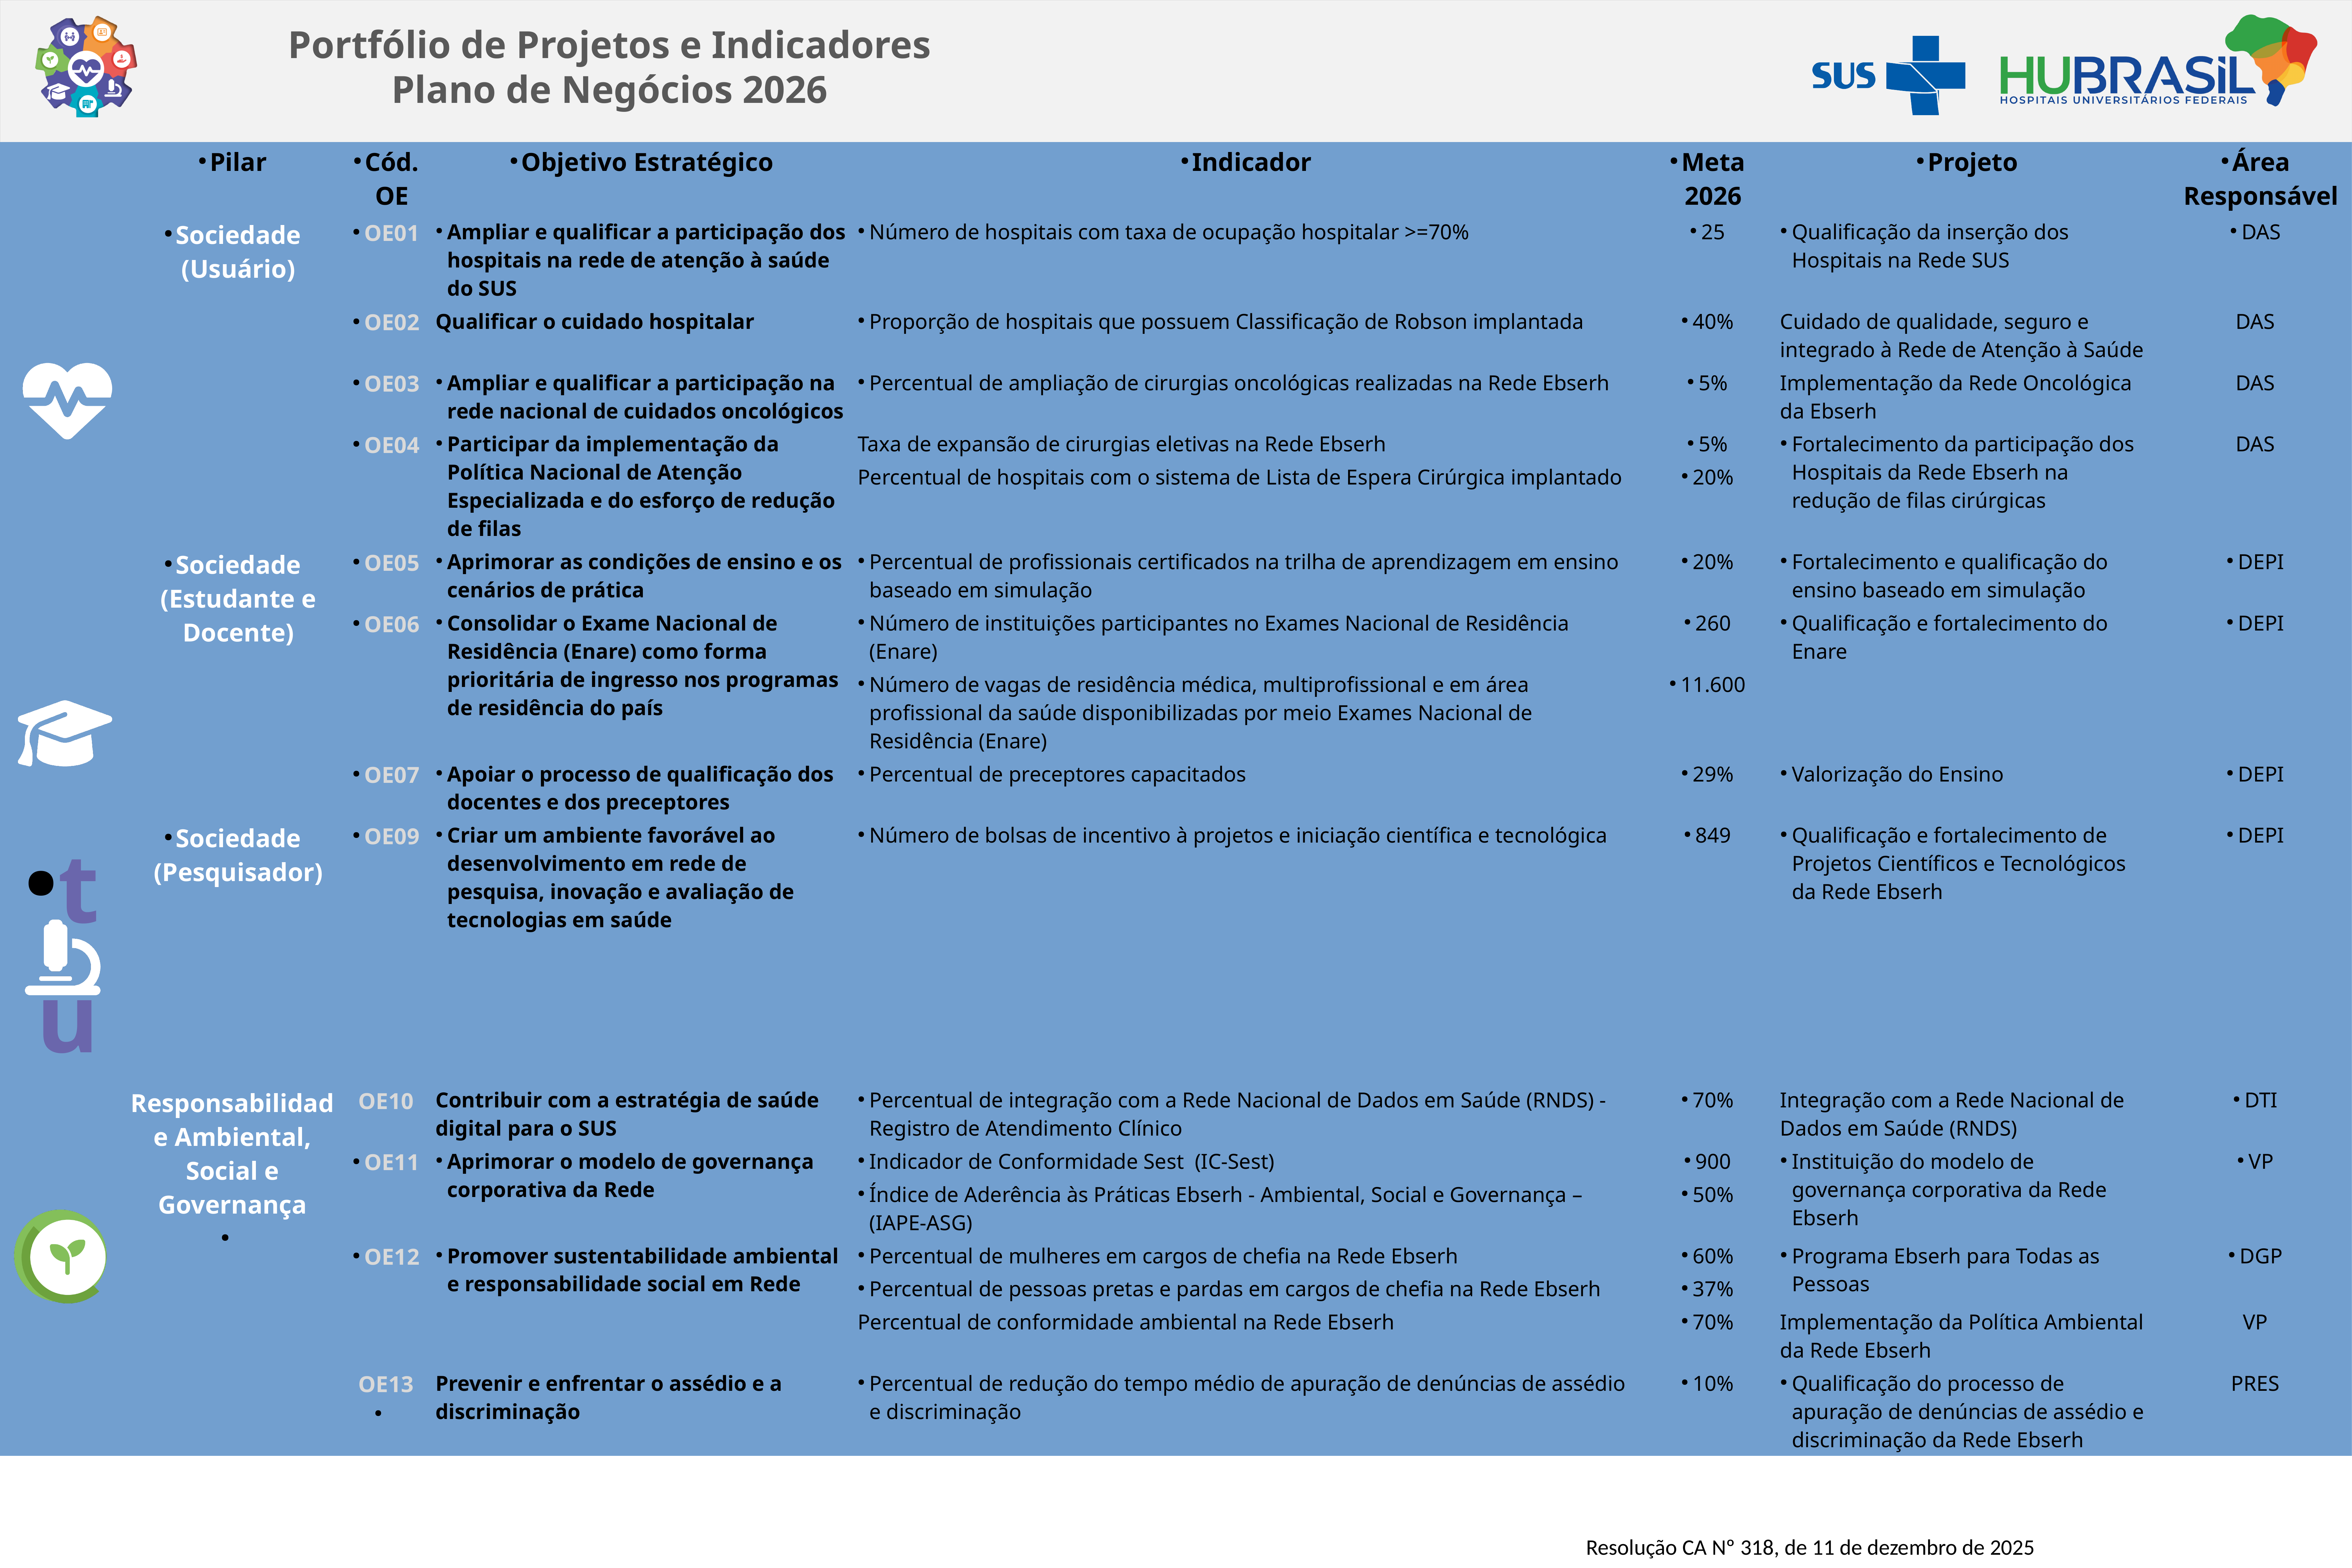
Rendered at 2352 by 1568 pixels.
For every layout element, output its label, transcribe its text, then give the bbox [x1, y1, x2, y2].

table_cell DTI [2159, 1083, 2352, 1144]
table_cell DAS [2159, 304, 2352, 366]
table_header Objetivo Estratégico [430, 142, 853, 215]
table_cell Aprimorar as condições de ensino e os cenários de prática [430, 545, 853, 606]
table_cell DEPI [2159, 606, 2352, 757]
table_cell Participar da implementação da Política Nacional de Atenção Especializada e do esforço de redução de filas [430, 427, 853, 545]
table_cell Qualificação e fortalecimento de Projetos Científicos e Tecnológicos da Rede Ebserh [1775, 818, 2159, 1083]
table_cell Contribuir com a estratégia de saúde digital para o SUS [430, 1083, 853, 1144]
table_cell 20% [1640, 545, 1775, 606]
table_cell OE04 [341, 427, 430, 545]
table_cell 849 [1640, 818, 1775, 1083]
table_header Meta 2026 [1640, 142, 1775, 215]
table_cell Cuidado de qualidade, seguro e integrado à Rede de Atenção à Saúde [1775, 304, 2159, 366]
table_cell 260 [1640, 606, 1775, 667]
table_cell [0, 545, 123, 818]
table_cell OE12 [341, 1239, 430, 1366]
table_cell tu [0, 818, 123, 1083]
table_cell Percentual de hospitais com o sistema de Lista de Espera Cirúrgica implantado [853, 460, 1640, 545]
table_cell Qualificação da inserção dos Hospitais na Rede SUS [1775, 215, 2159, 304]
table_cell Apoiar o processo de qualificação dos docentes e dos preceptores [430, 757, 853, 818]
table_cell Indicador de Conformidade Sest (IC-Sest) [853, 1144, 1640, 1177]
table_cell Percentual de pessoas pretas e pardas em cargos de chefia na Rede Ebserh [853, 1272, 1640, 1305]
table_cell Número de hospitais com taxa de ocupação hospitalar >=70% [853, 215, 1640, 304]
table_cell Integração com a Rede Nacional de Dados em Saúde (RNDS) [1775, 1083, 2159, 1144]
table_cell Implementação da Rede Oncológica da Ebserh [1775, 366, 2159, 427]
table_cell VP [2159, 1305, 2352, 1366]
picture [5, 338, 129, 463]
table_cell 70% [1640, 1305, 1775, 1366]
text_box Portfólio de Projetos e Indicadores Plano de Negócios 2026 [138, 9, 1176, 74]
table_cell 60% [1640, 1239, 1775, 1272]
table_cell 5% [1640, 366, 1775, 427]
table_cell 29% [1640, 757, 1775, 818]
table_header [0, 142, 123, 215]
table_cell 37% [1640, 1272, 1775, 1305]
table_header Projeto [1775, 142, 2159, 215]
table_cell Índice de Aderência às Práticas Ebserh - Ambiental, Social e Governança – (IAPE-ASG) [853, 1177, 1640, 1239]
table_cell DGP [2159, 1239, 2352, 1305]
table_cell Número de instituições participantes no Exames Nacional de Residência (Enare) [853, 606, 1640, 667]
table_cell 10% [1640, 1366, 1775, 1456]
table_cell 70% [1640, 1083, 1775, 1144]
table_cell DAS [2159, 215, 2352, 304]
table_header Área Responsável [2159, 142, 2352, 215]
table_cell Fortalecimento da participação dos Hospitais da Rede Ebserh na redução de filas cirúrgicas [1775, 427, 2159, 545]
table_cell Percentual de conformidade ambiental na Rede Ebserh [853, 1305, 1640, 1366]
table_cell Qualificação e fortalecimento do Enare [1775, 606, 2159, 757]
table_cell Ampliar e qualificar a participação na rede nacional de cuidados oncológicos [430, 366, 853, 427]
table_cell 50% [1640, 1177, 1775, 1239]
table_cell 5% [1640, 427, 1775, 460]
table_cell Proporção de hospitais que possuem Classificação de Robson implantada [853, 304, 1640, 366]
table_cell Instituição do modelo de governança corporativa da Rede Ebserh [1775, 1144, 2159, 1239]
table_cell DAS [2159, 366, 2352, 427]
table_cell OE13 [341, 1366, 430, 1456]
text_box Resolução CA Nº 318, de 11 de dezembro de 2025 [1581, 1530, 2349, 1562]
table_cell 900 [1640, 1144, 1775, 1177]
table_cell Prevenir e enfrentar o assédio e a discriminação [430, 1366, 853, 1456]
table_cell DEPI [2159, 818, 2352, 1083]
table_cell Consolidar o Exame Nacional de Residência (Enare) como forma prioritária de ingresso nos programas de residência do país [430, 606, 853, 757]
table_cell [0, 215, 123, 545]
table_cell Percentual de mulheres em cargos de chefia na Rede Ebserh [853, 1239, 1640, 1272]
table_cell Sociedade (Estudante e Docente) [123, 545, 341, 818]
table_cell Qualificar o cuidado hospitalar [430, 304, 853, 366]
picture [10, 904, 115, 1010]
table_cell 20% [1640, 460, 1775, 545]
table_cell Responsabilidade Ambiental, Social e Governança [123, 1083, 341, 1456]
text_box [0, 0, 2352, 142]
table_cell OE05 [341, 545, 430, 606]
table_cell DEPI [2159, 757, 2352, 818]
table_cell VP [2159, 1144, 2352, 1239]
table_cell OE03 [341, 366, 430, 427]
table_cell Programa Ebserh para Todas as Pessoas [1775, 1239, 2159, 1305]
table_cell 40% [1640, 304, 1775, 366]
table_cell [0, 1083, 123, 1456]
picture [1999, 14, 2319, 107]
table_cell Percentual de preceptores capacitados [853, 757, 1640, 818]
table_cell OE09 [341, 818, 430, 1083]
table_cell Promover sustentabilidade ambiental e responsabilidade social em Rede [430, 1239, 853, 1366]
table_cell Taxa de expansão de cirurgias eletivas na Rede Ebserh [853, 427, 1640, 460]
table_cell OE01 [341, 215, 430, 304]
picture [33, 9, 138, 121]
table_cell Fortalecimento e qualificação do ensino baseado em simulação [1775, 545, 2159, 606]
table_header Pilar [123, 142, 341, 215]
table_header Indicador [853, 142, 1640, 215]
table_cell Sociedade (Usuário) [123, 215, 341, 545]
table_cell DEPI [2159, 545, 2352, 606]
table_cell 11.600 [1640, 667, 1775, 757]
table_cell Sociedade (Pesquisador) [123, 818, 341, 1083]
table_cell Qualificação do processo de apuração de denúncias de assédio e discriminação da Rede Ebserh ​ [1775, 1366, 2159, 1456]
table_cell Criar um ambiente favorável ao desenvolvimento em rede de pesquisa, inovação e avaliação de tecnologias em saúde [430, 818, 853, 1083]
table_cell Número de vagas de residência médica, multiprofissional e em área profissional da saúde disponibilizadas por meio Exames Nacional de Residência (Enare) [853, 667, 1640, 757]
table_cell Percentual de profissionais certificados na trilha de aprendizagem em ensino baseado em simulação [853, 545, 1640, 606]
table_cell 25 [1640, 215, 1775, 304]
picture [5, 1201, 115, 1311]
table_cell OE07 [341, 757, 430, 818]
picture [1812, 36, 1965, 115]
table_cell OE06 [341, 606, 430, 757]
table_cell PRES [2159, 1366, 2352, 1456]
table_cell Percentual de integração com a Rede Nacional de Dados em Saúde (RNDS) - Registro de Atendimento Clínico [853, 1083, 1640, 1144]
table_cell Percentual de ampliação de cirurgias oncológicas realizadas na Rede Ebserh [853, 366, 1640, 427]
table_cell OE02 [341, 304, 430, 366]
table_cell Valorização do Ensino [1775, 757, 2159, 818]
picture [12, 680, 117, 786]
table_header Cód. OE [341, 142, 430, 215]
table_cell Ampliar e qualificar a participação dos hospitais na rede de atenção à saúde do SUS [430, 215, 853, 304]
table_cell Aprimorar o modelo de governança corporativa da Rede [430, 1144, 853, 1239]
table_cell Percentual de redução do tempo médio de apuração de denúncias de assédio e discriminação [853, 1366, 1640, 1456]
table_cell OE11 [341, 1144, 430, 1239]
table_cell OE10 [341, 1083, 430, 1144]
table_cell DAS [2159, 427, 2352, 545]
table_cell Implementação da Política Ambiental da Rede Ebserh [1775, 1305, 2159, 1366]
table_cell Número de bolsas de incentivo à projetos e iniciação científica e tecnológica [853, 818, 1640, 1083]
